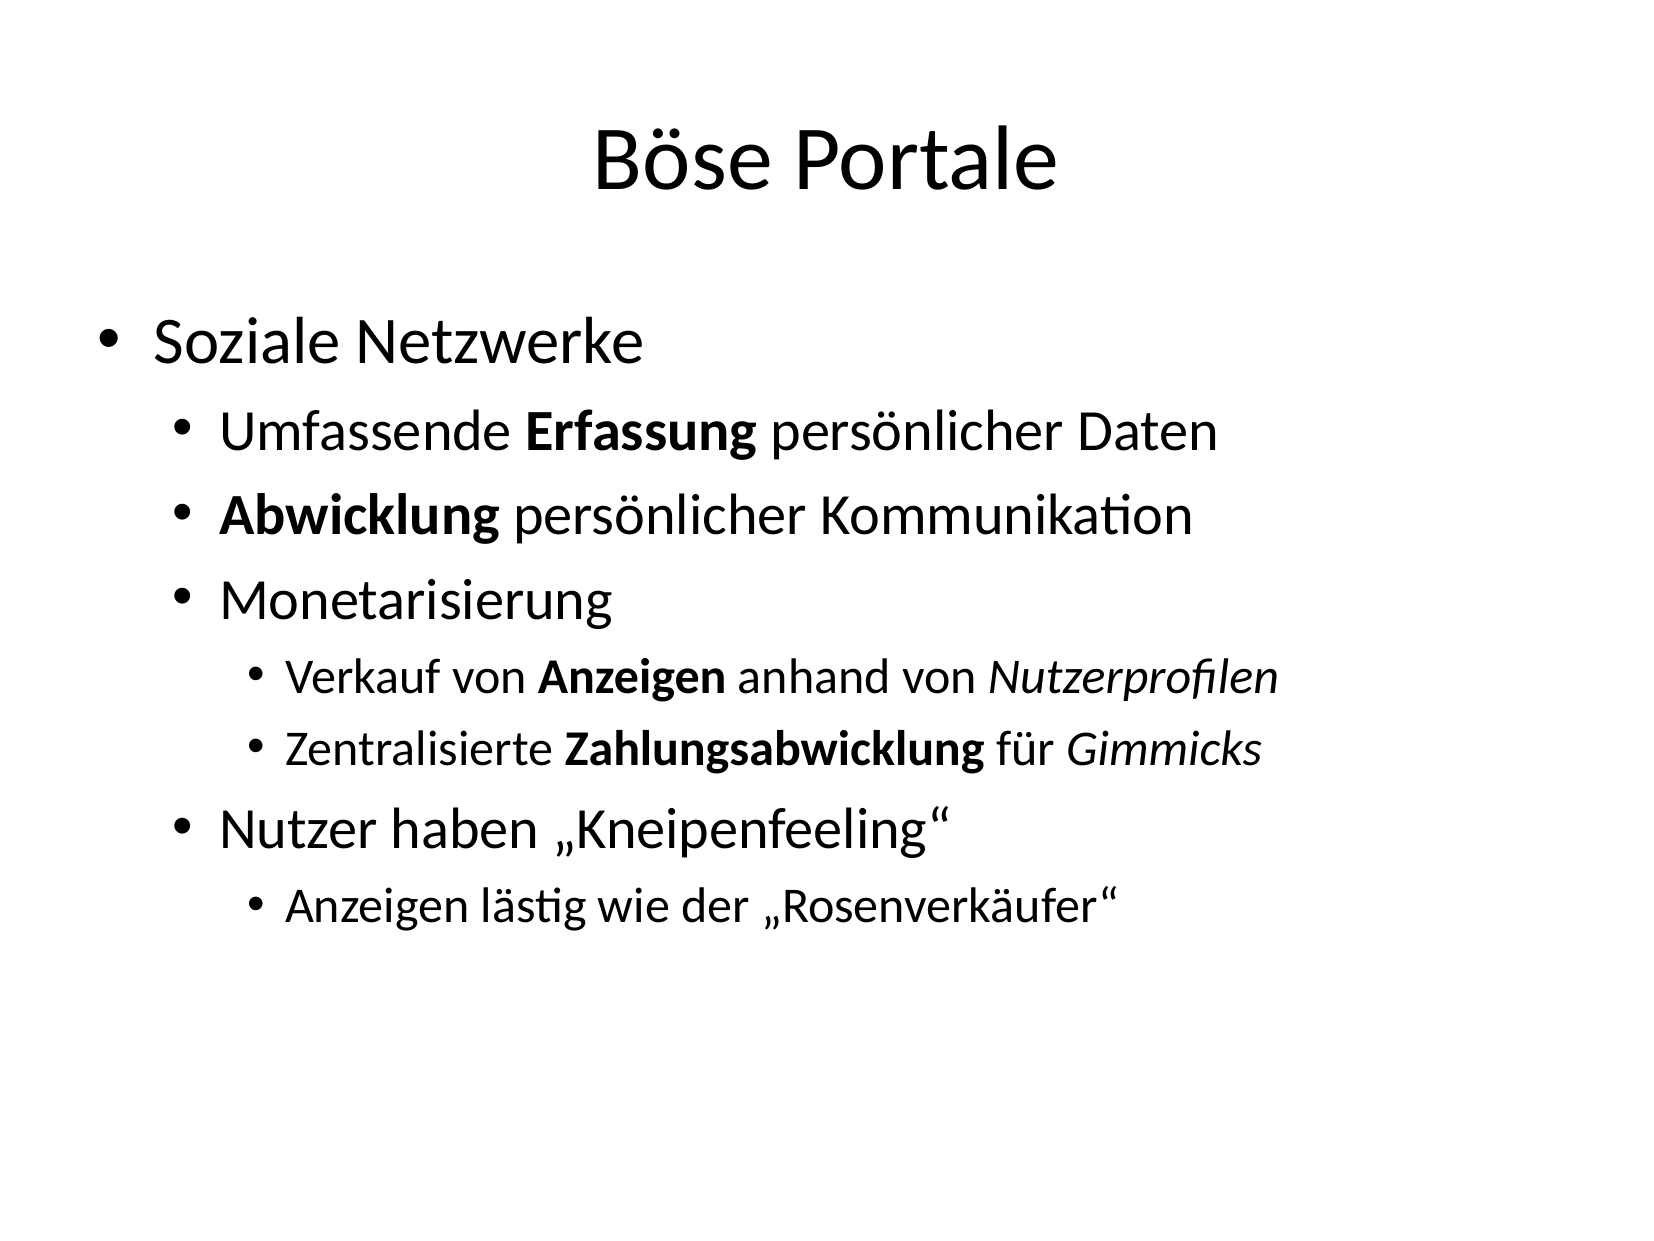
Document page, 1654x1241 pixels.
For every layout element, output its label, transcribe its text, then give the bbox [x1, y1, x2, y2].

title Böse Portale [82, 23, 1570, 283]
list Soziale Netzwerke Umfassende Erfassung persönlicher Daten Abwicklung persönlicher Kommunikation Monetarisierung Verkauf von Anzeigen anhand von Nutzerprofilen Zentralisierte Zahlungsabwicklung für Gimmicks Nutzer haben „Kneipenfeeling“ Anzeigen lästig wie der „Rosenverkäufer“ [82, 289, 1570, 1107]
